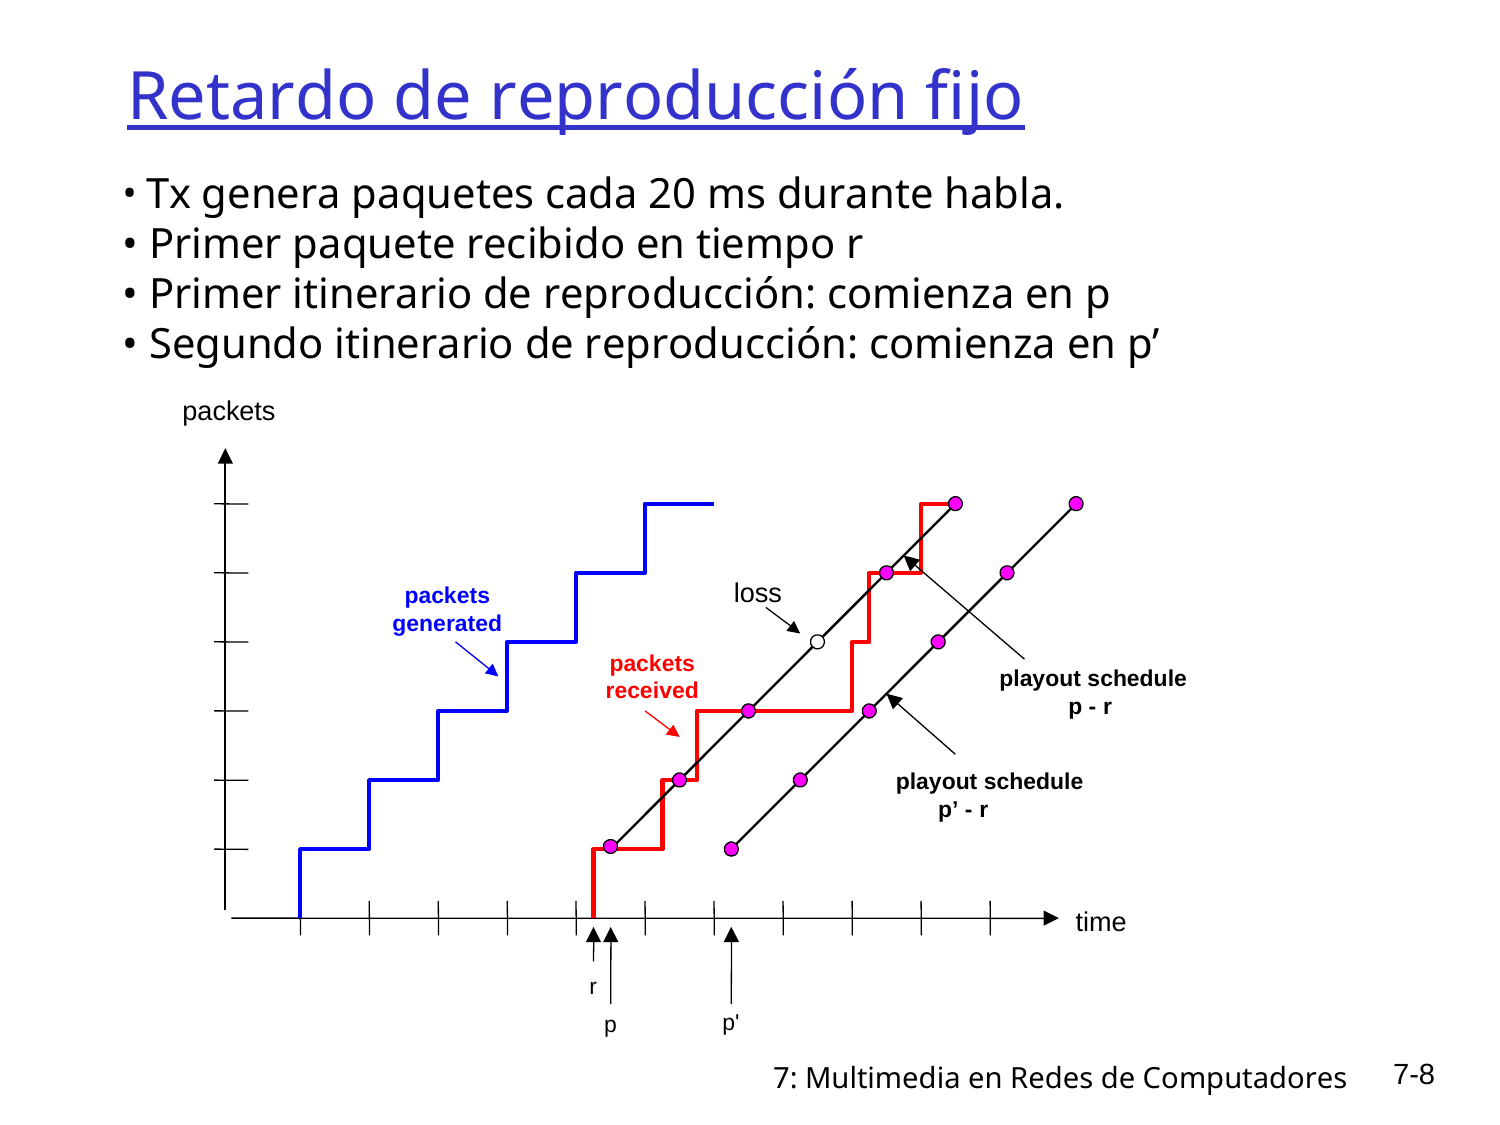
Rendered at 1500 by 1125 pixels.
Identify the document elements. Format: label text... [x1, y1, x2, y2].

title Retardo de reproducción fijo [112, 0, 1388, 188]
text_box loss [734, 575, 783, 609]
text_box r [589, 971, 598, 1000]
text_box packets [609, 648, 696, 675]
text_box Tx genera paquetes cada 20 ms durante habla. Primer paquete recibido en tiempo r Primer itinerario de reproducción: comienza en p Segundo itinerario de reproducción: comienza en p’ [107, 159, 1176, 376]
text_box [793, 773, 808, 787]
text_box time [1075, 904, 1127, 937]
text_box received [605, 675, 700, 704]
text_box p’ - r [938, 794, 1032, 823]
text_box generated [392, 608, 503, 637]
text_box [886, 693, 903, 710]
text_box [603, 839, 618, 854]
text_box [879, 565, 894, 580]
text_box [217, 448, 233, 464]
text_box [723, 926, 740, 943]
text_box [862, 704, 877, 718]
text_box [484, 663, 499, 677]
text_box [1069, 496, 1084, 511]
text_box [810, 635, 825, 649]
text_box [724, 842, 739, 856]
text_box [585, 926, 602, 943]
text_box packets [404, 580, 491, 608]
text_box [903, 555, 921, 572]
text_box [786, 620, 801, 634]
text_box p [604, 1009, 618, 1038]
text_box [672, 773, 687, 787]
text_box [665, 724, 680, 737]
text_box [741, 704, 756, 718]
text_box p' [722, 1007, 740, 1036]
text_box [1043, 910, 1059, 926]
text_box p - r [1068, 691, 1113, 719]
text_box playout schedule [895, 767, 1084, 795]
text_box [948, 496, 963, 511]
text_box packets [182, 393, 276, 427]
text_box [931, 635, 946, 649]
text_box playout schedule [999, 663, 1188, 692]
text_box [1000, 565, 1015, 580]
text_box [603, 926, 619, 943]
